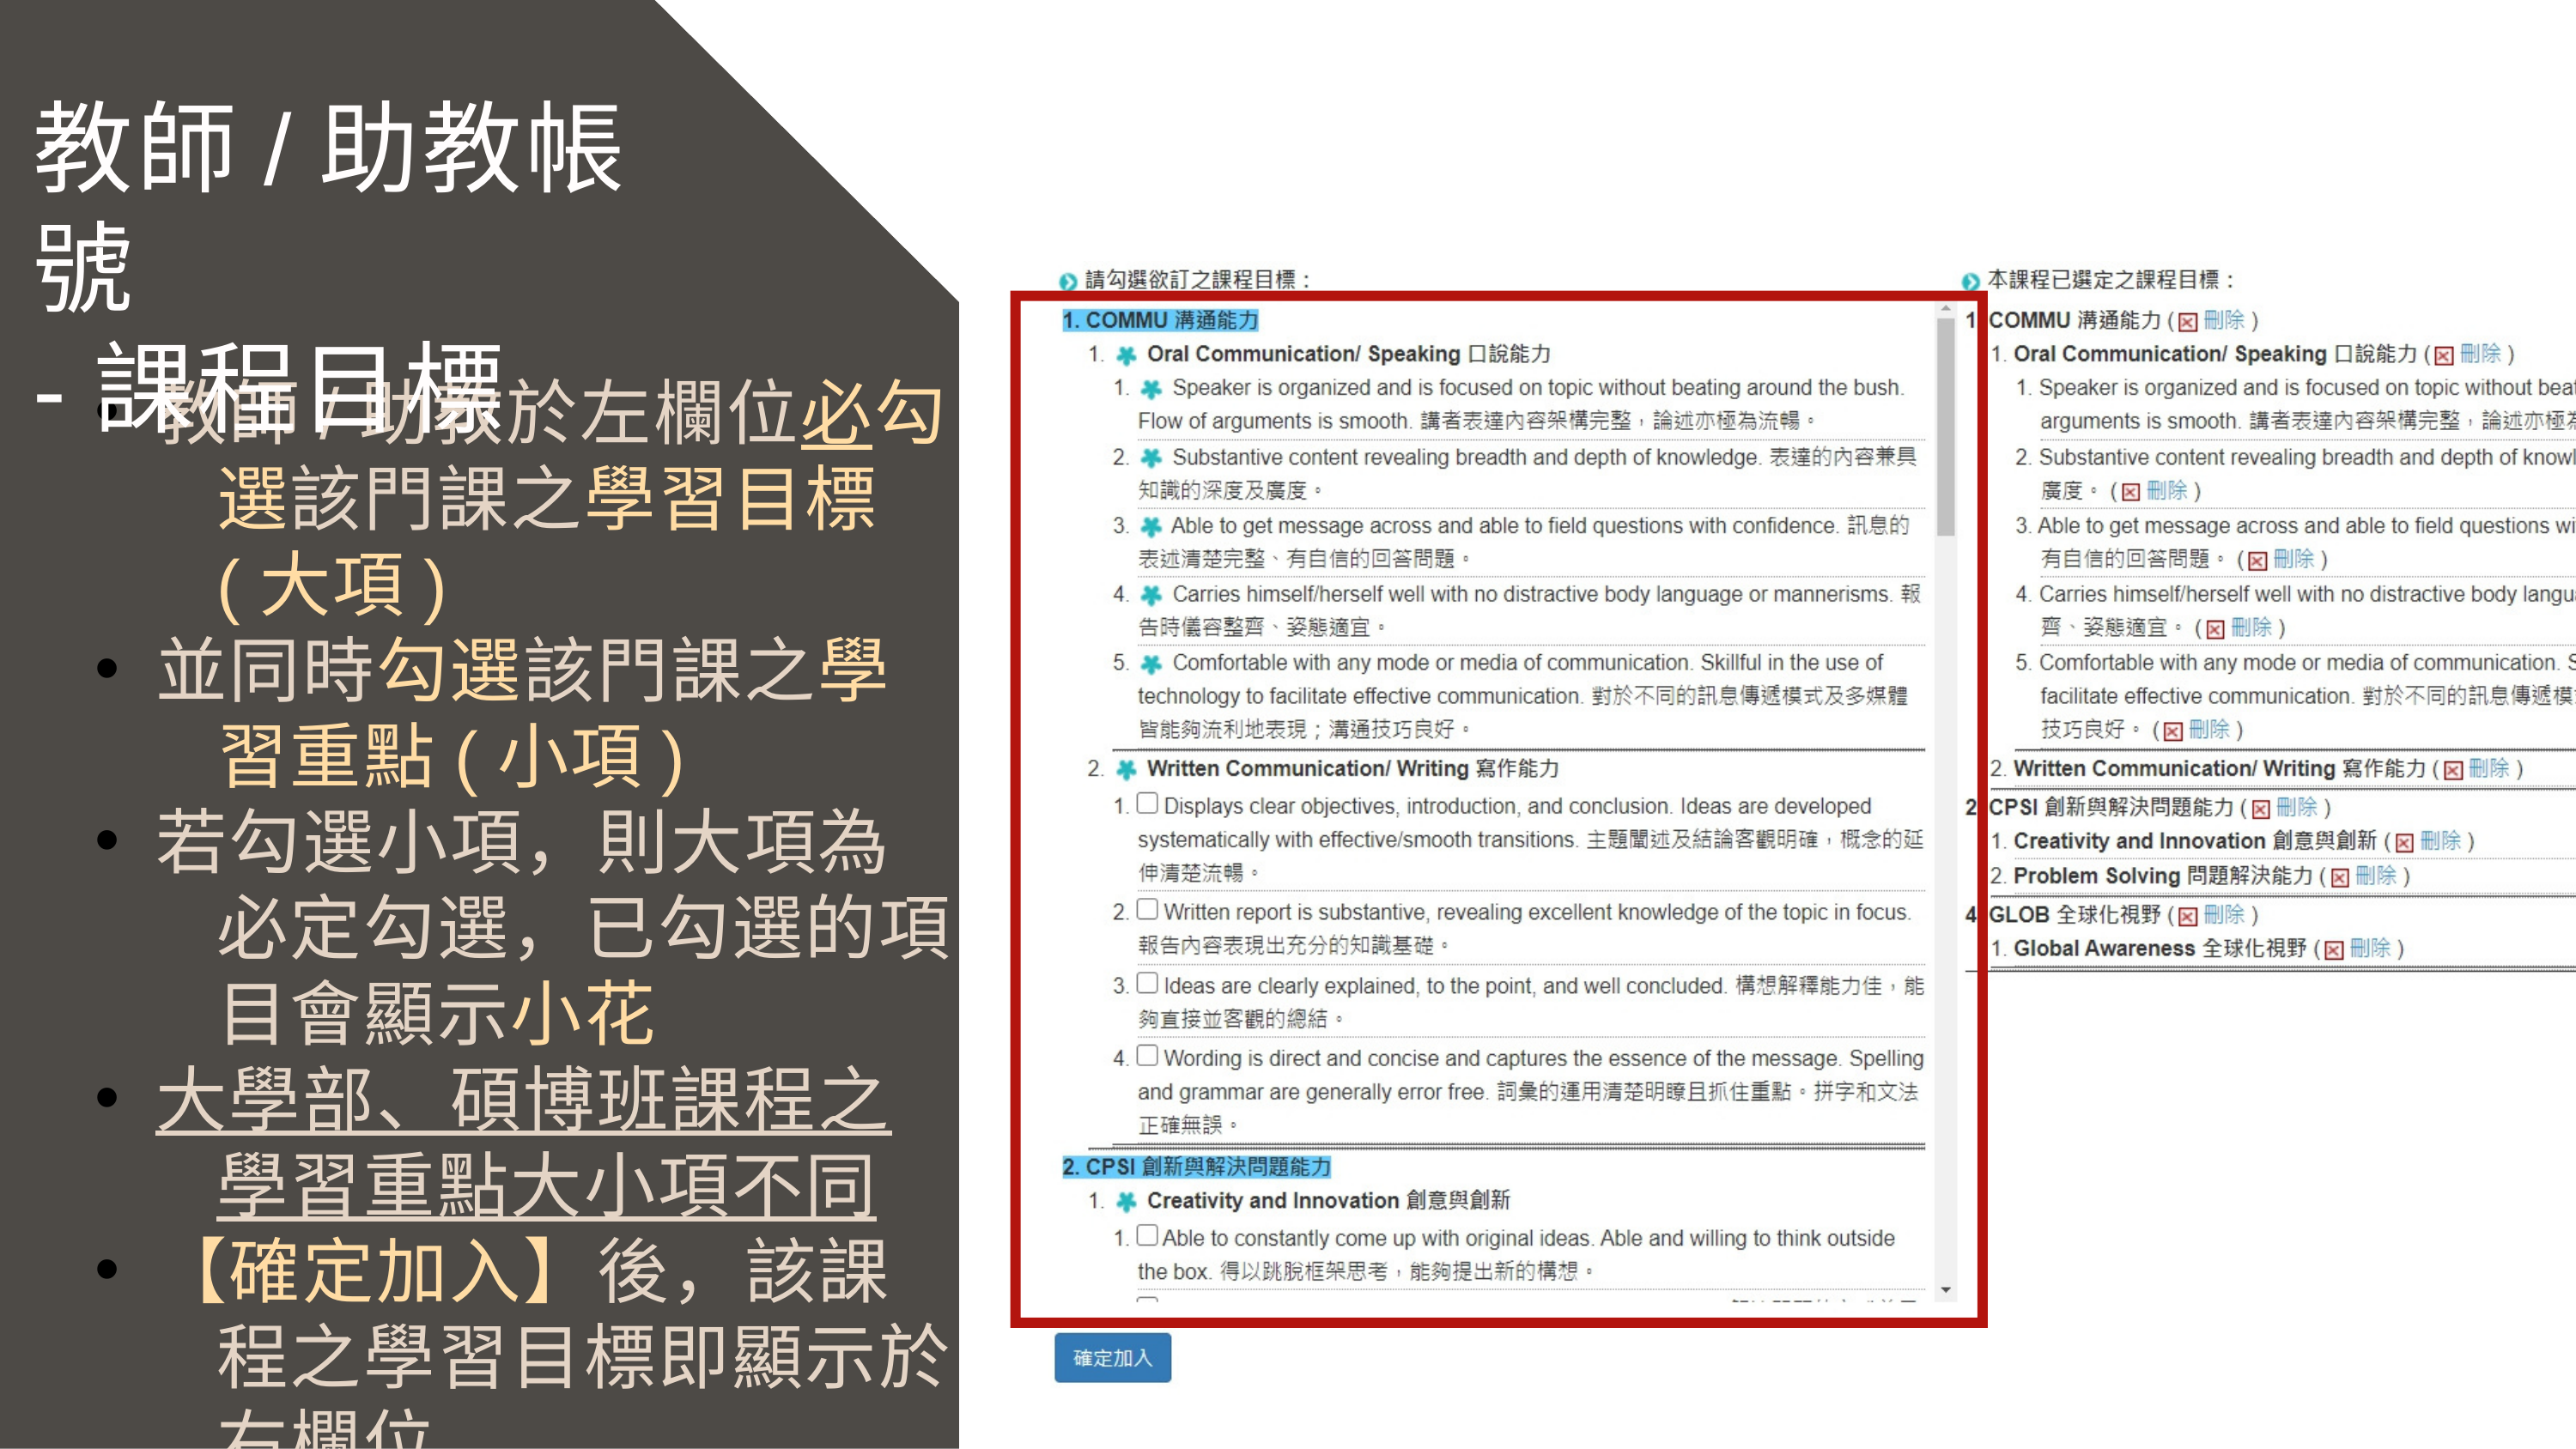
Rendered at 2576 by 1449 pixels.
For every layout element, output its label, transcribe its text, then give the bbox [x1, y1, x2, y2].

text_box [318, 1415, 327, 1420]
text_box [0, 0, 959, 367]
picture [1030, 301, 1977, 1317]
text_box [452, 364, 460, 367]
text_box [318, 1424, 327, 1428]
text_box [1010, 290, 1988, 1328]
text_box [481, 364, 490, 367]
text_box [0, 1408, 959, 1449]
text_box [341, 1424, 350, 1428]
text_box [165, 351, 179, 361]
text_box [145, 351, 158, 361]
text_box 教師/助教於左欄位必勾選該門課之學習目標(大項) 並同時勾選該門課之學習重點(小項) 若勾選小項，則大項為必定勾選，已勾選的項目會顯示小花 大學部、碩博班課程之學習重點大小項不同 【確定加入】後，該課程之學習目標即顯示於右欄位 [0, 367, 959, 1408]
text_box [323, 355, 376, 367]
text_box [465, 364, 475, 367]
text_box [341, 1415, 350, 1420]
text_box [250, 351, 280, 367]
picture [1030, 261, 2576, 1395]
text_box 教師/助教帳號 -課程目標 [33, 84, 692, 327]
text_box [466, 351, 475, 359]
